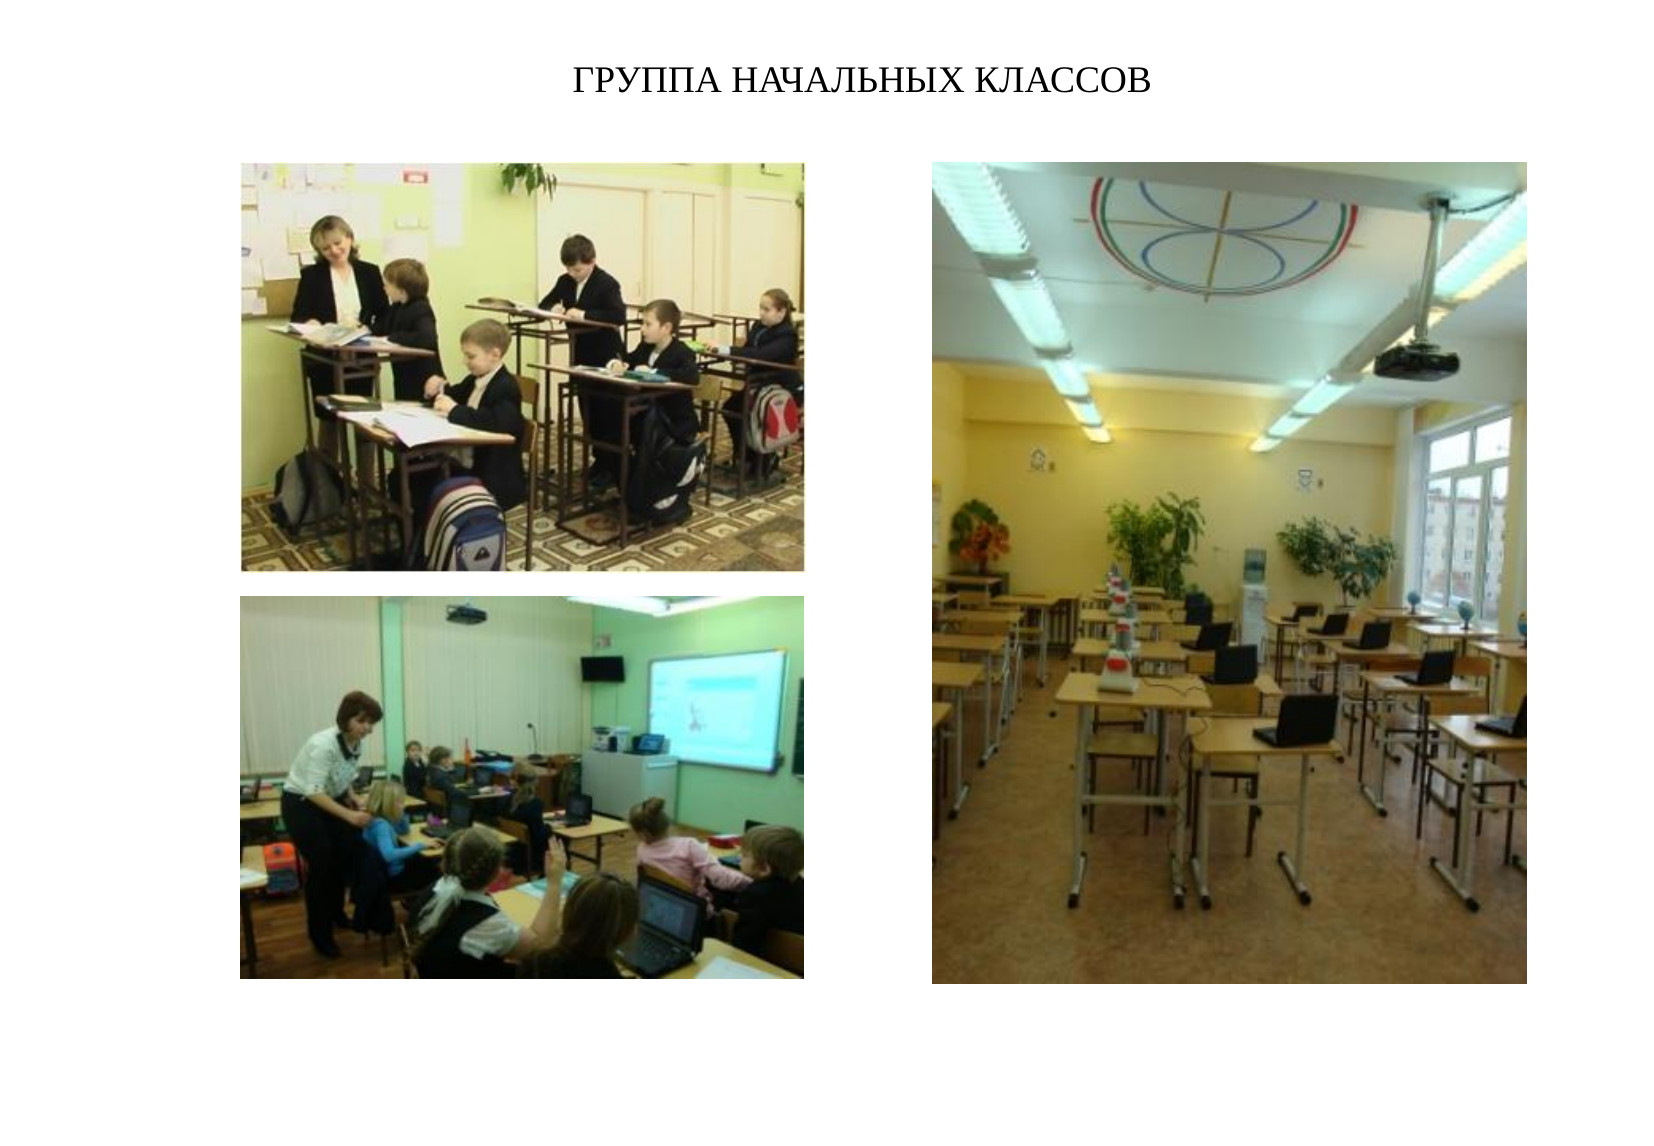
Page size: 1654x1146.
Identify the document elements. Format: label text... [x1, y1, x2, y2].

picture [240, 162, 806, 573]
picture [932, 162, 1527, 984]
picture [240, 596, 804, 979]
text_box ГРУППА НАЧАЛЬНЫХ КЛАССОВ [170, 45, 1564, 110]
